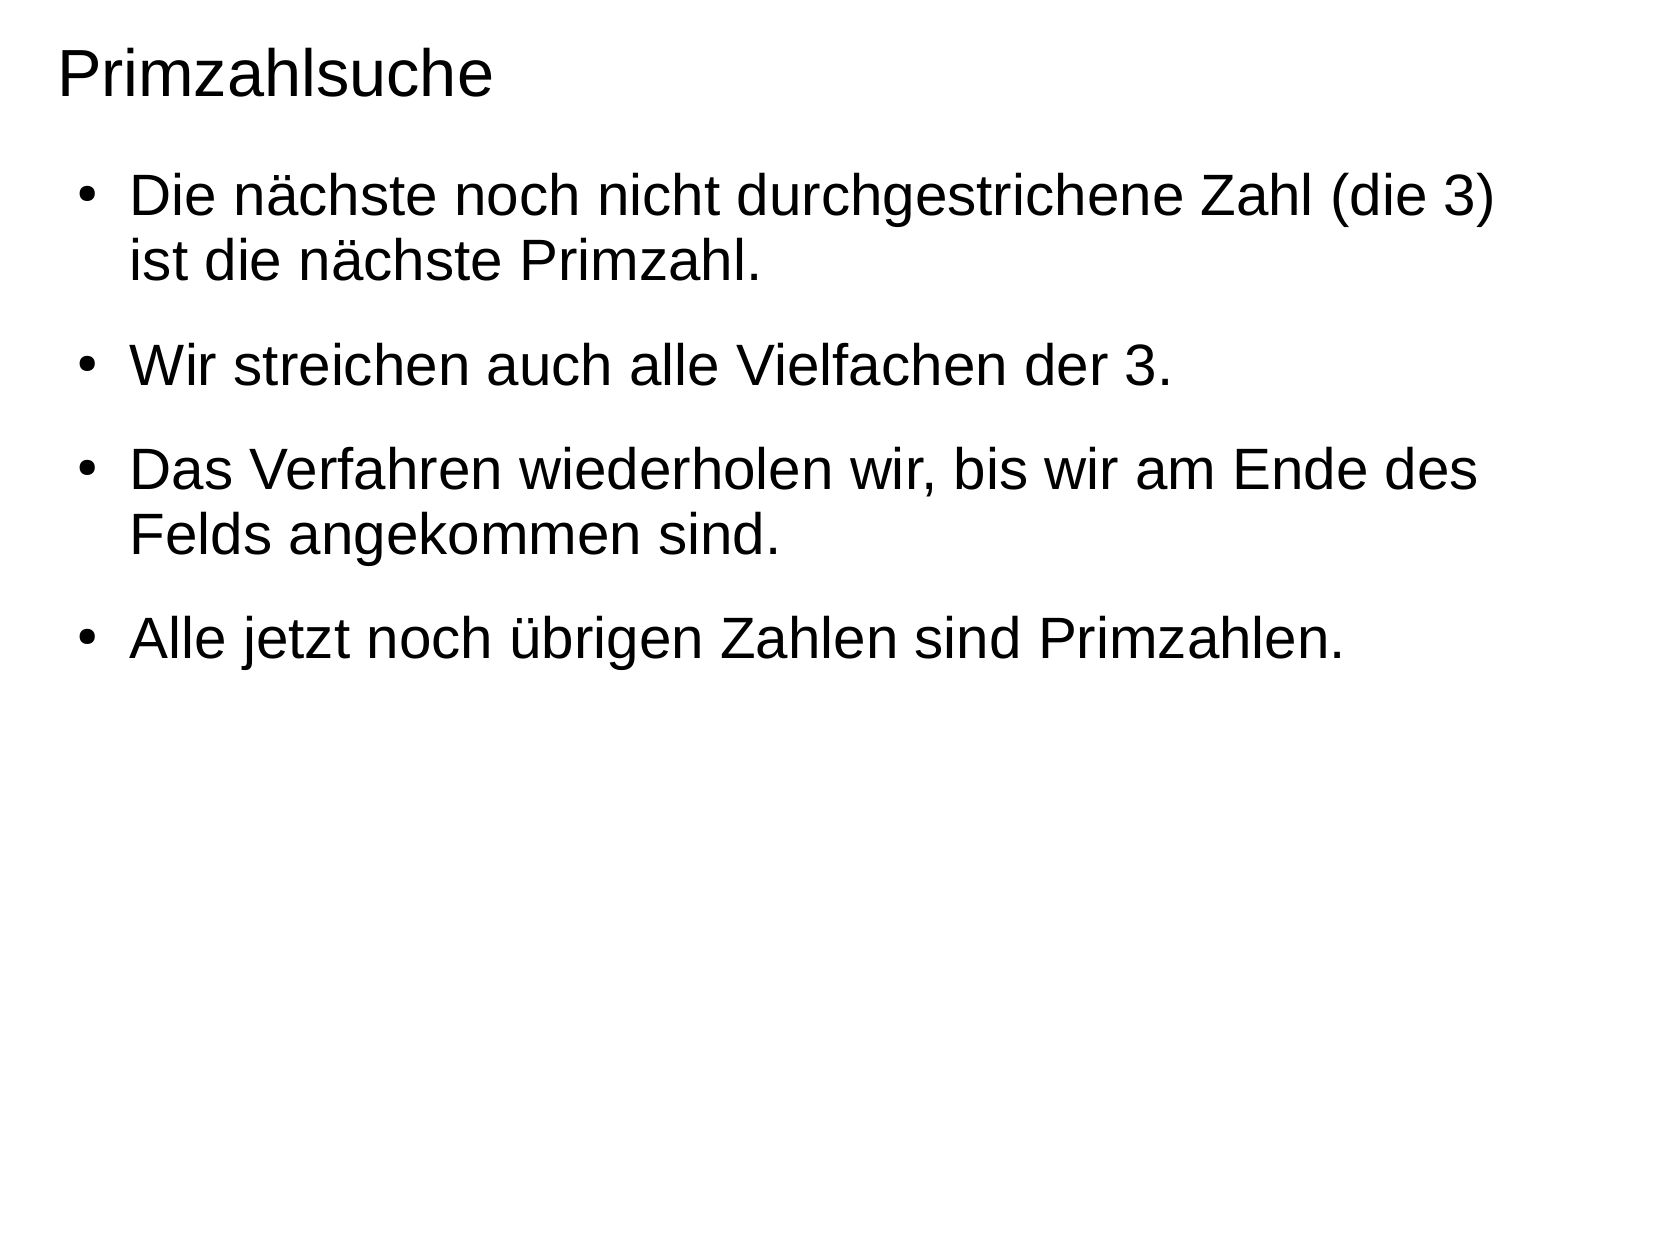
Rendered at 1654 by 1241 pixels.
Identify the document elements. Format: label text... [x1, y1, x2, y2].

list Die nächste noch nicht durchgestrichene Zahl (die 3) ist die nächste Primzahl. Wir streichen auch alle Vielfachen der 3. Das Verfahren wiederholen wir, bis wir am Ende des Felds angekommen sind. Alle jetzt noch übrigen Zahlen sind Primzahlen. [59, 163, 1548, 1123]
title Primzahlsuche [57, 29, 1239, 119]
